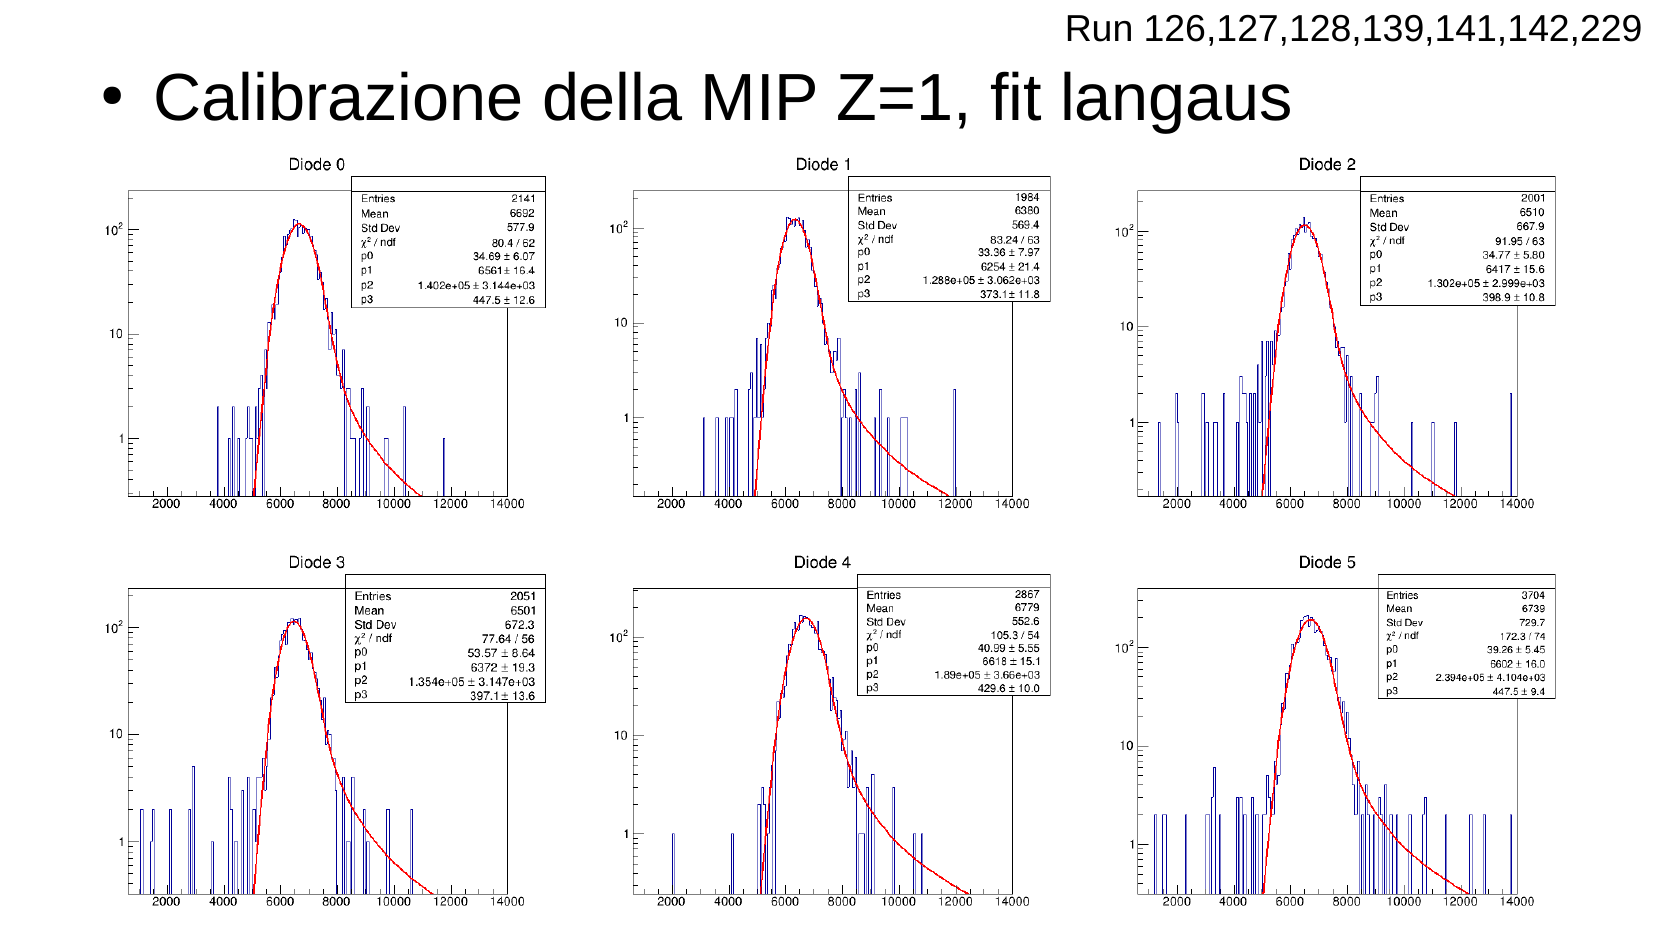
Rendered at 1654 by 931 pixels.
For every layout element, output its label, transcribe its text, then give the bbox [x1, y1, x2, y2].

list Calibrazione della MIP Z=1, fit langaus [82, 60, 1571, 757]
picture [91, 149, 1563, 917]
text_box Run 126,127,128,139,141,142,229 [1050, 0, 1654, 61]
